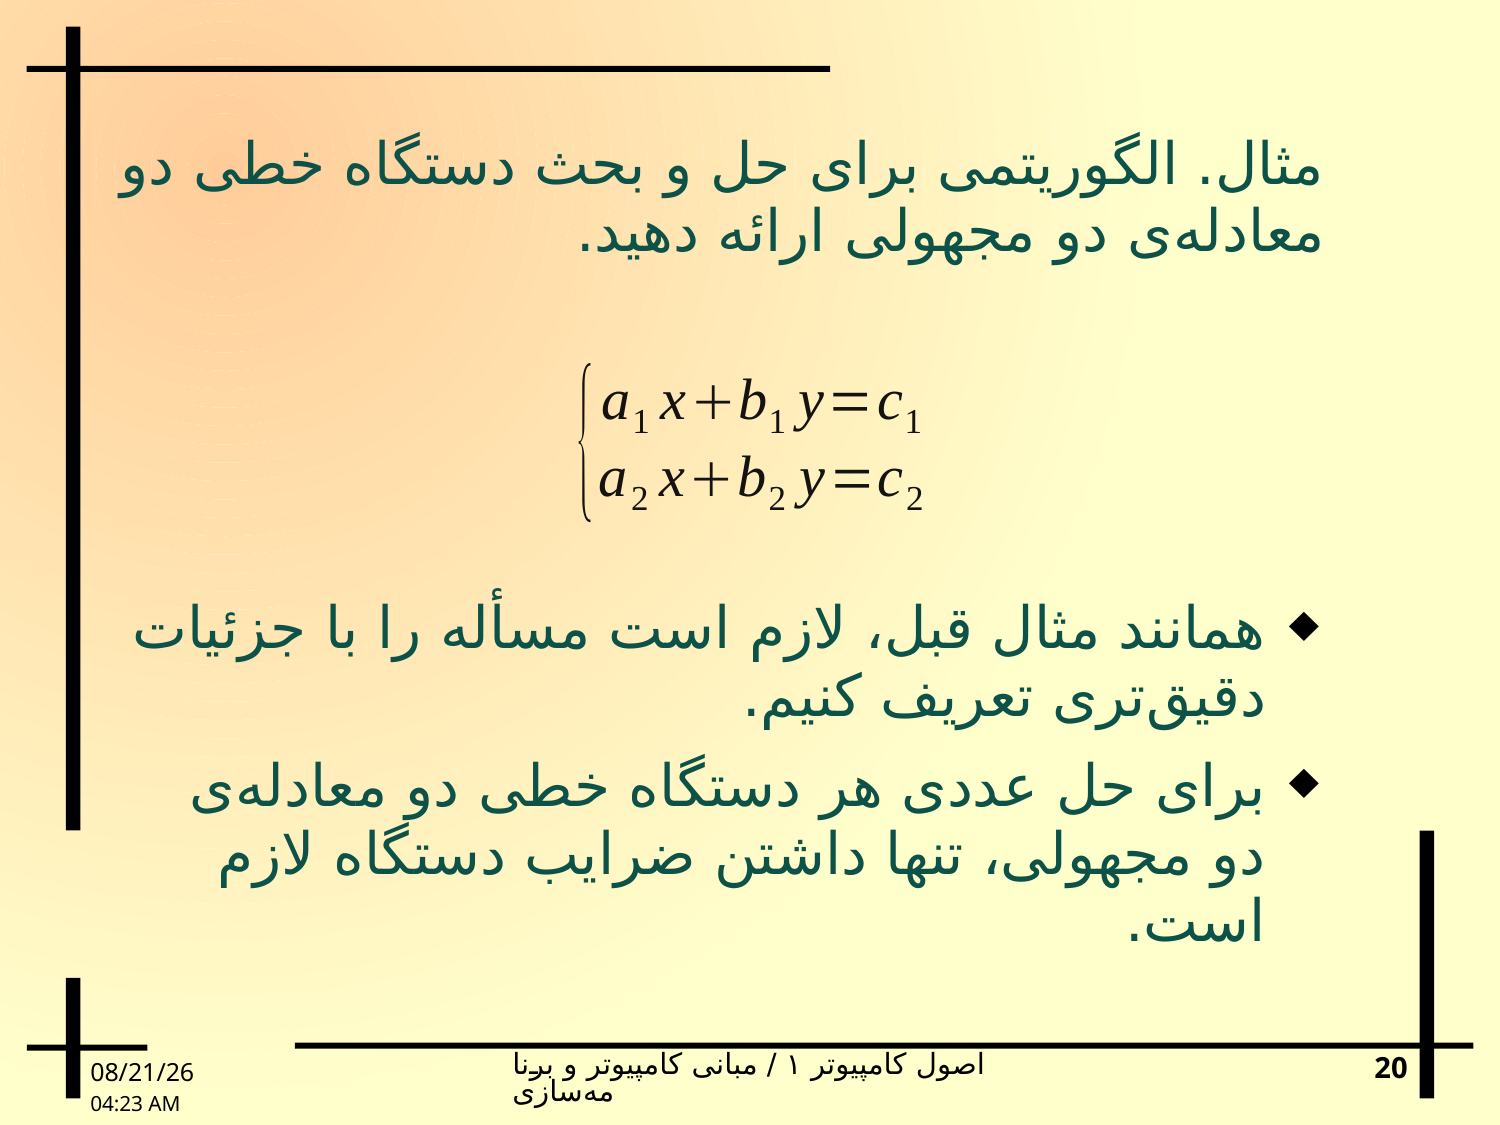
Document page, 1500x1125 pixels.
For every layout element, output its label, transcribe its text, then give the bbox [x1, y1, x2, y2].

list همانند مثال قبل، لازم است مسأله را با جزئیات دقیق‌تری تعریف کنیم. برای حل عددی هر دستگاه خطی دو معادله‌‌ی دو مجهولی، تنها داشتن ضرایب دستگاه لازم است. [124, 594, 1390, 982]
list مثال. الگوریتمی برای حل و بحث دستگاه خطی دو معادله‌ی دو مجهولی ارائه دهید. [112, 130, 1378, 318]
chart [570, 360, 930, 525]
